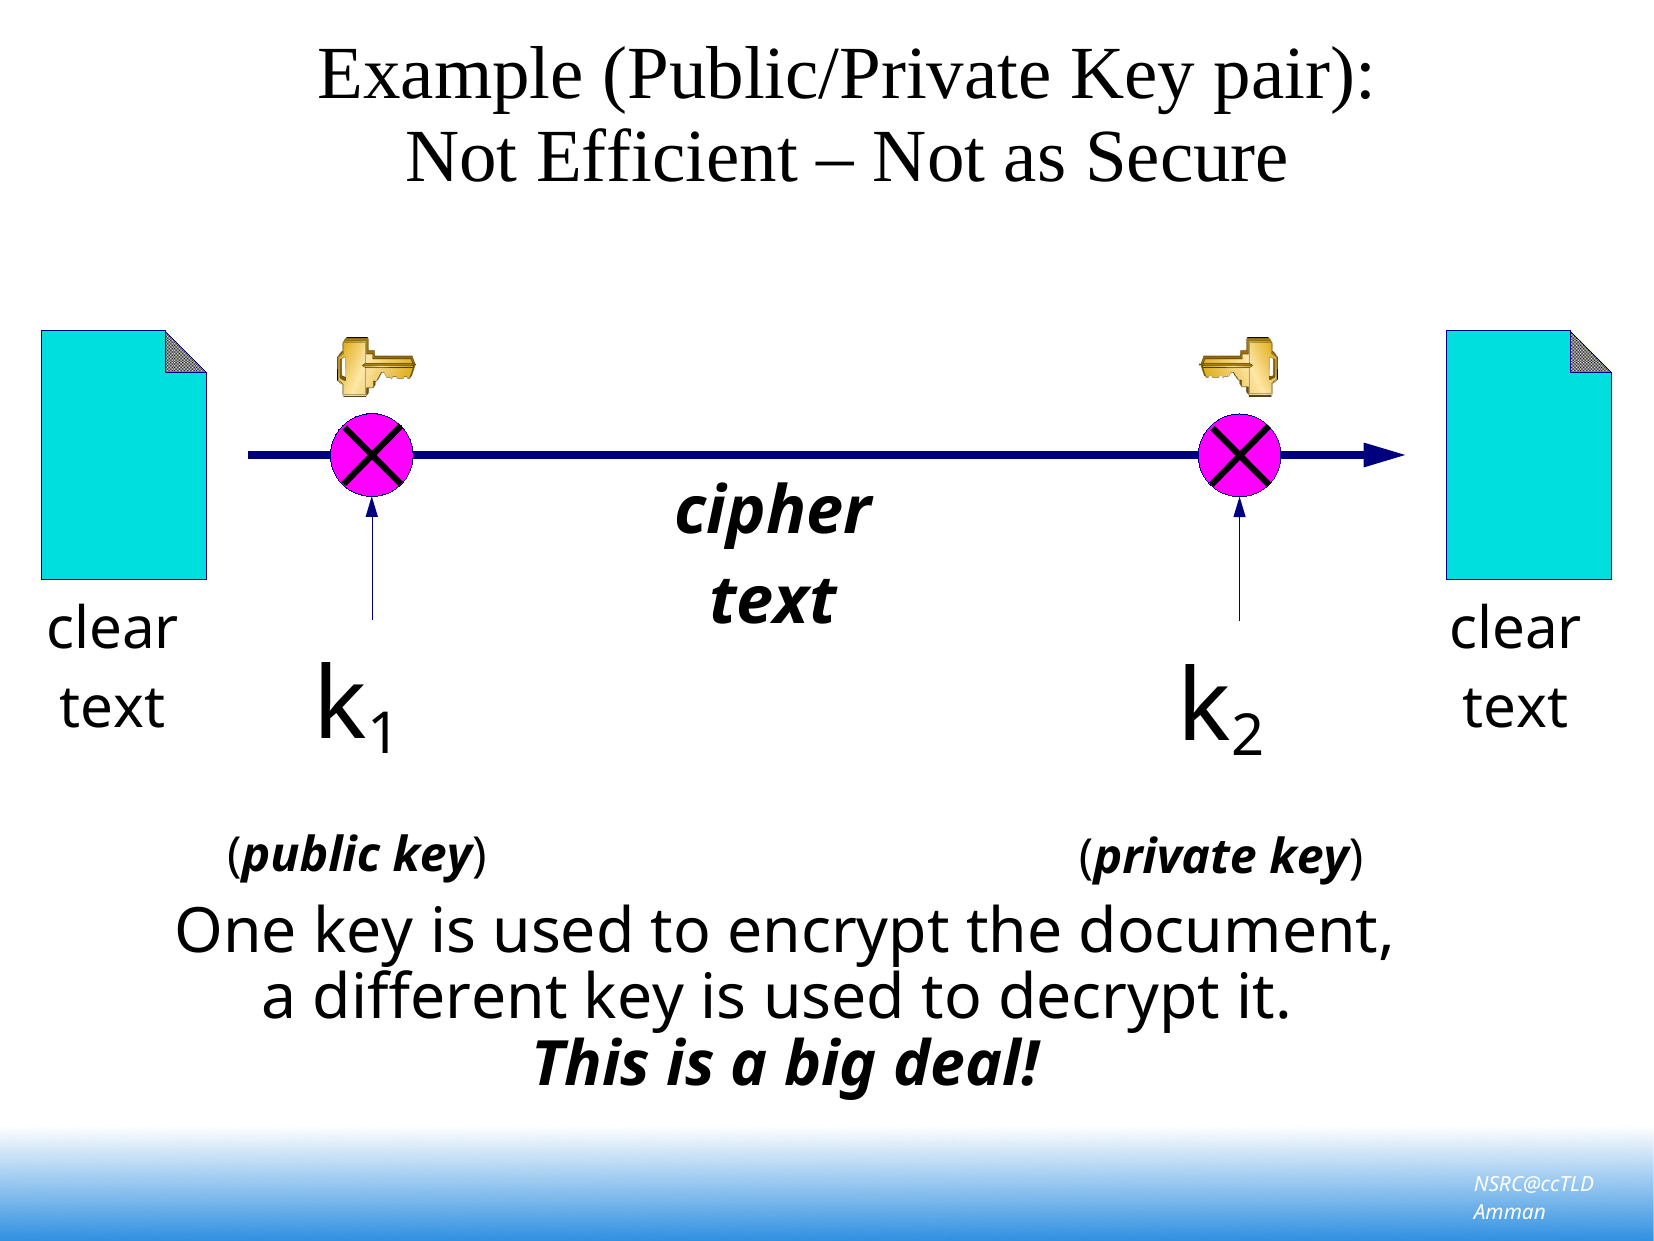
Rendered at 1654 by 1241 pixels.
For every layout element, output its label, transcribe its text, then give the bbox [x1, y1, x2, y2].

text_box [41, 330, 207, 580]
text_box clear text [46, 585, 179, 745]
text_box k2 (private key) [1078, 633, 1364, 888]
text_box clear text [1449, 586, 1583, 746]
text_box [330, 413, 398, 497]
title Example (Public/Private Key pair): Not Efficient – Not as Secure [82, 32, 1613, 221]
picture [0, 1124, 1654, 1241]
text_box [1213, 461, 1267, 497]
text_box [1198, 413, 1266, 486]
text_box k1 (public key) [227, 631, 487, 887]
picture [337, 337, 416, 397]
text_box [1446, 330, 1612, 580]
text_box cipher text [674, 461, 873, 644]
picture [1199, 337, 1278, 397]
text_box [378, 429, 414, 481]
text_box [1245, 429, 1281, 482]
text_box One key is used to encrypt the document, a different key is used to decrypt it. This is a big deal! [174, 899, 1397, 1099]
